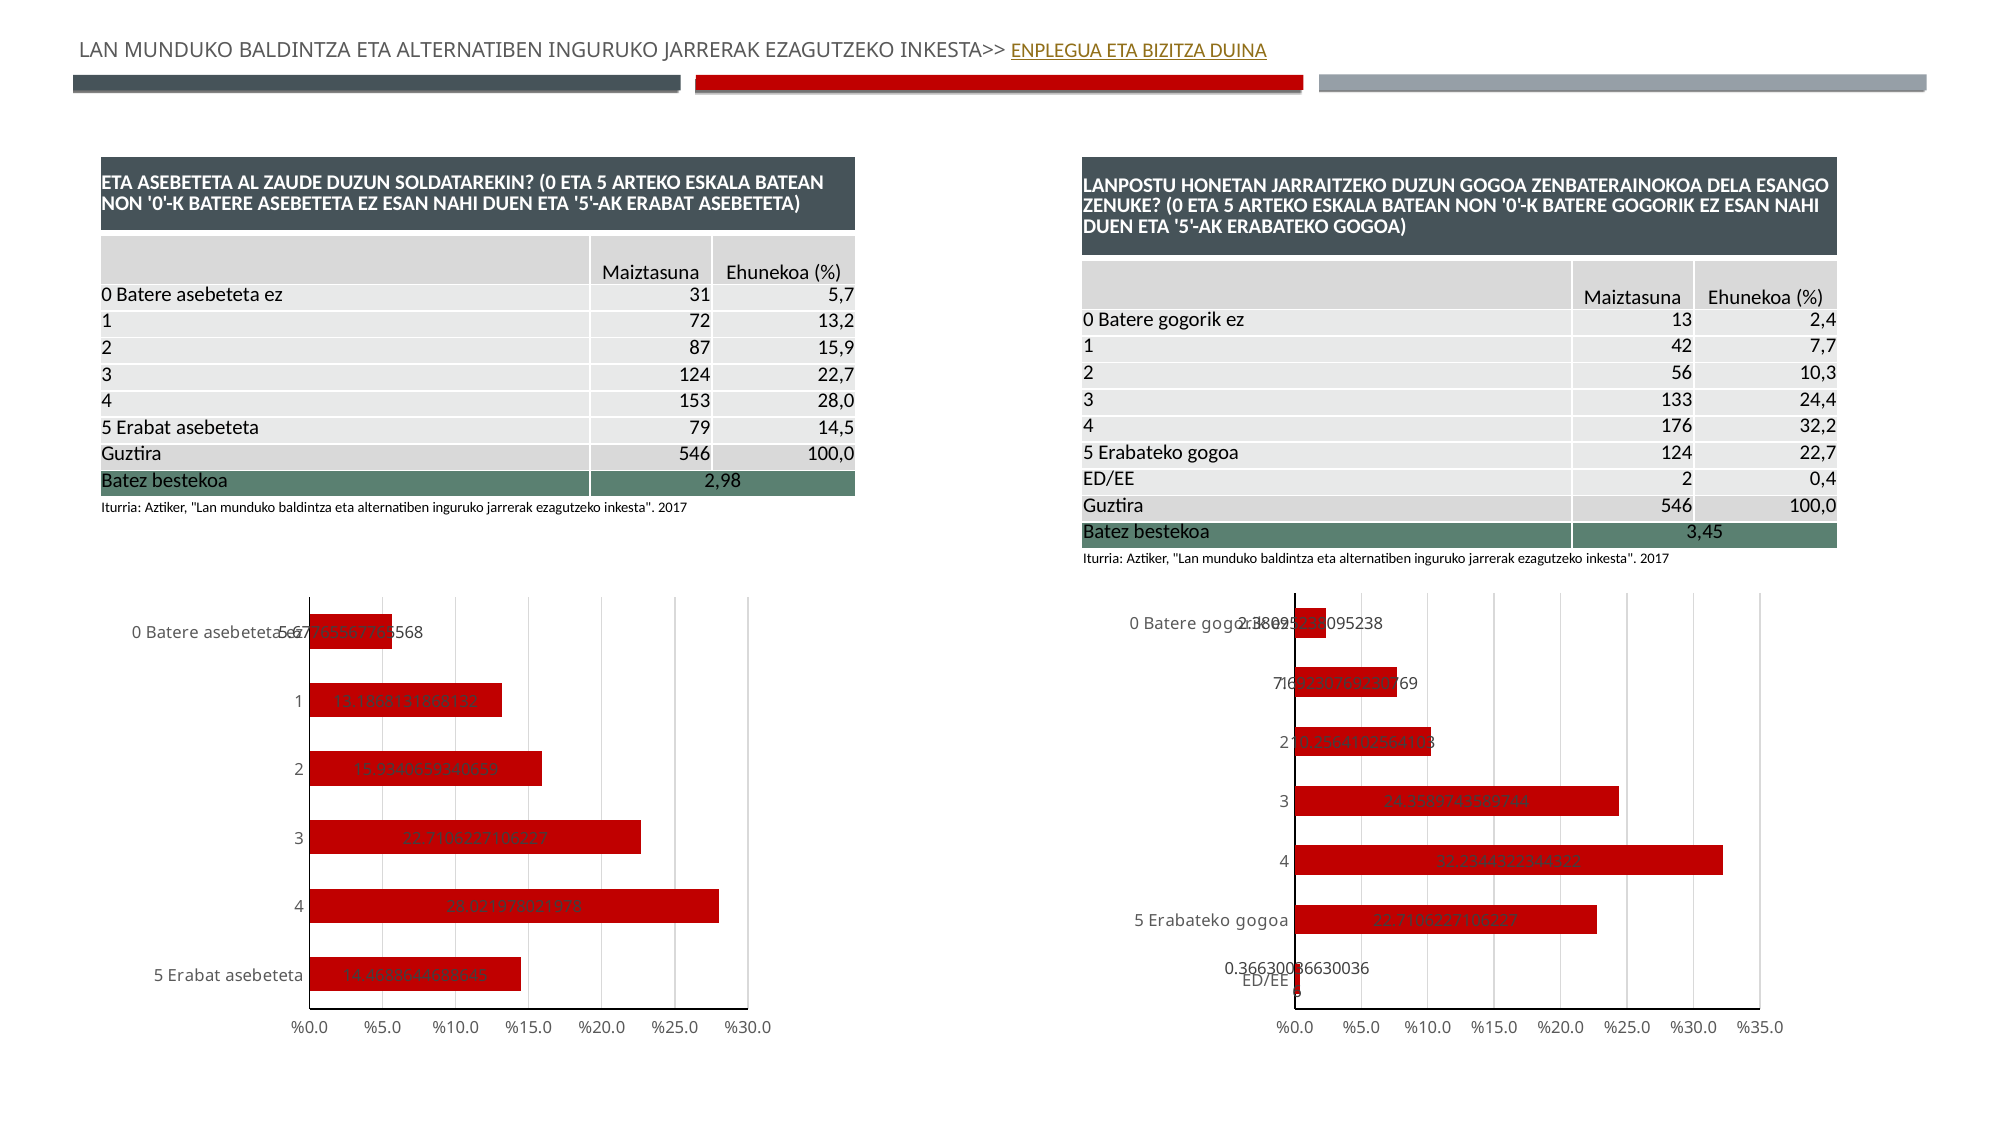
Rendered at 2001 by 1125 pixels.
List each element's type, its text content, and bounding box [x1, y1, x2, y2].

table_cell 15,9 [713, 338, 855, 363]
table_cell 124 [1573, 443, 1693, 468]
table_cell Ehunekoa (%) [713, 236, 855, 284]
table_cell Maiztasuna [591, 236, 711, 284]
table_cell 13 [1573, 310, 1693, 335]
table_cell 1 [1082, 337, 1571, 362]
chart [118, 588, 785, 1048]
table_cell 7,7 [1695, 337, 1837, 362]
table_cell 2,4 [1695, 310, 1837, 335]
table_cell 100,0 [713, 445, 855, 470]
table_cell 22,7 [1695, 443, 1837, 468]
table_cell Guztira [1082, 496, 1571, 521]
table_cell 0 Batere asebeteta ez [101, 285, 589, 310]
table_cell 28,0 [713, 392, 855, 416]
table_cell 3 [1082, 390, 1571, 415]
table_cell [1082, 261, 1571, 309]
table_cell 56 [1573, 363, 1693, 388]
table_cell Ehunekoa (%) [1695, 261, 1837, 309]
table_cell 32,2 [1695, 417, 1837, 441]
table_cell Batez bestekoa [101, 471, 589, 496]
table_cell 5 Erabat asebeteta [101, 418, 589, 443]
table_cell 153 [591, 392, 711, 416]
table_cell 10,3 [1695, 363, 1837, 388]
table_cell 31 [591, 285, 711, 310]
table_cell 2 [1082, 363, 1571, 388]
chart [1115, 583, 1798, 1048]
table_cell 546 [591, 445, 711, 470]
table_cell 4 [101, 392, 589, 416]
table_cell 1 [101, 312, 589, 337]
table_cell 4 [1082, 417, 1571, 441]
table_cell 2 [101, 338, 589, 363]
table_cell [101, 236, 589, 284]
table_cell 72 [591, 312, 711, 337]
table_cell 5,7 [713, 285, 855, 310]
text_box LAN MUNDUKO BALDINTZA ETA ALTERNATIBEN INGURUKO JARRERAK EZAGUTZEKO INKESTA>> ENPLEGUA ETA BIZITZA DUINA [64, 29, 1926, 69]
table_cell 176 [1573, 417, 1693, 441]
table_cell 42 [1573, 337, 1693, 362]
table_cell 3,45 [1573, 523, 1837, 548]
table_header ETA ASEBETETA AL ZAUDE DUZUN SOLDATAREKIN? (0 ETA 5 ARTEKO ESKALA BATEAN NON '0'-K BATERE ASEBETETA EZ ESAN NAHI DUEN ETA '5'-AK ERABAT ASEBETETA) [101, 157, 855, 230]
table_cell 133 [1573, 390, 1693, 415]
table_cell 3 [101, 365, 589, 390]
table_cell 546 [1573, 496, 1693, 521]
table_header LANPOSTU HONETAN JARRAITZEKO DUZUN GOGOA ZENBATERAINOKOA DELA ESANGO ZENUKE? (0 ETA 5 ARTEKO ESKALA BATEAN NON '0'-K BATERE GOGORIK EZ ESAN NAHI DUEN ETA '5'-AK ERABATEKO GOGOA) [1082, 157, 1837, 255]
table_cell 14,5 [713, 418, 855, 443]
table_cell ED/EE [1082, 470, 1571, 495]
table_cell 24,4 [1695, 390, 1837, 415]
table_cell 2 [1573, 470, 1693, 495]
table_cell 22,7 [713, 365, 855, 390]
table_cell Iturria: Aztiker, "Lan munduko baldintza eta alternatiben inguruko jarrerak ezagutzeko inkesta". 2017 [1082, 549, 1837, 567]
table_cell 5 Erabateko gogoa [1082, 443, 1571, 468]
table_cell 124 [591, 365, 711, 390]
table_cell 0 Batere gogorik ez [1082, 310, 1571, 335]
table_cell 13,2 [713, 312, 855, 337]
table_cell 0,4 [1695, 470, 1837, 495]
table_cell 87 [591, 338, 711, 363]
table_cell Guztira [101, 445, 589, 470]
table_cell 79 [591, 418, 711, 443]
table_cell Maiztasuna [1573, 261, 1693, 309]
table_cell Iturria: Aztiker, "Lan munduko baldintza eta alternatiben inguruko jarrerak ezagutzeko inkesta". 2017 [101, 498, 855, 515]
table_cell 100,0 [1695, 496, 1837, 521]
table_cell 2,98 [591, 471, 855, 496]
table_cell Batez bestekoa [1082, 523, 1571, 548]
